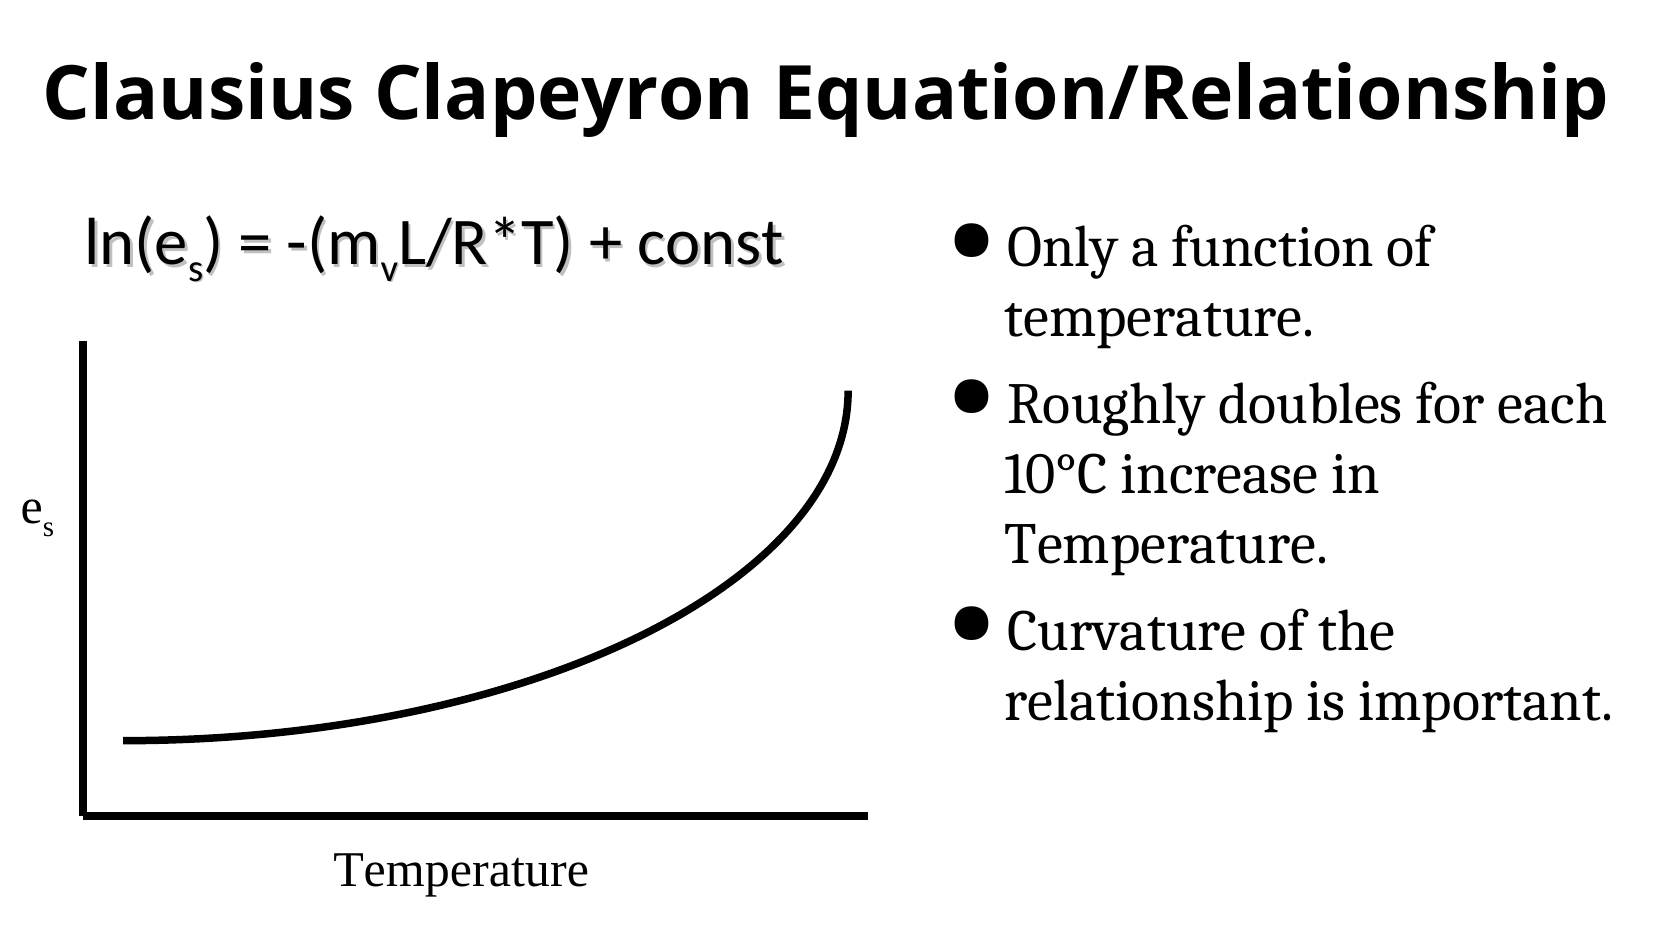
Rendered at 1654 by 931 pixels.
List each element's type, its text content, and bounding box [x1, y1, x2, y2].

text_box es [5, 465, 81, 550]
text_box Only a function of temperature. Roughly doubles for each 10°C increase in Temperature. Curvature of the relationship is important. [933, 124, 1636, 879]
text_box ln(es) = -(mvL/R*T) + const [69, 190, 933, 297]
title Clausius Clapeyron Equation/Relationship [0, 0, 1654, 191]
text_box Temperature [318, 829, 619, 905]
